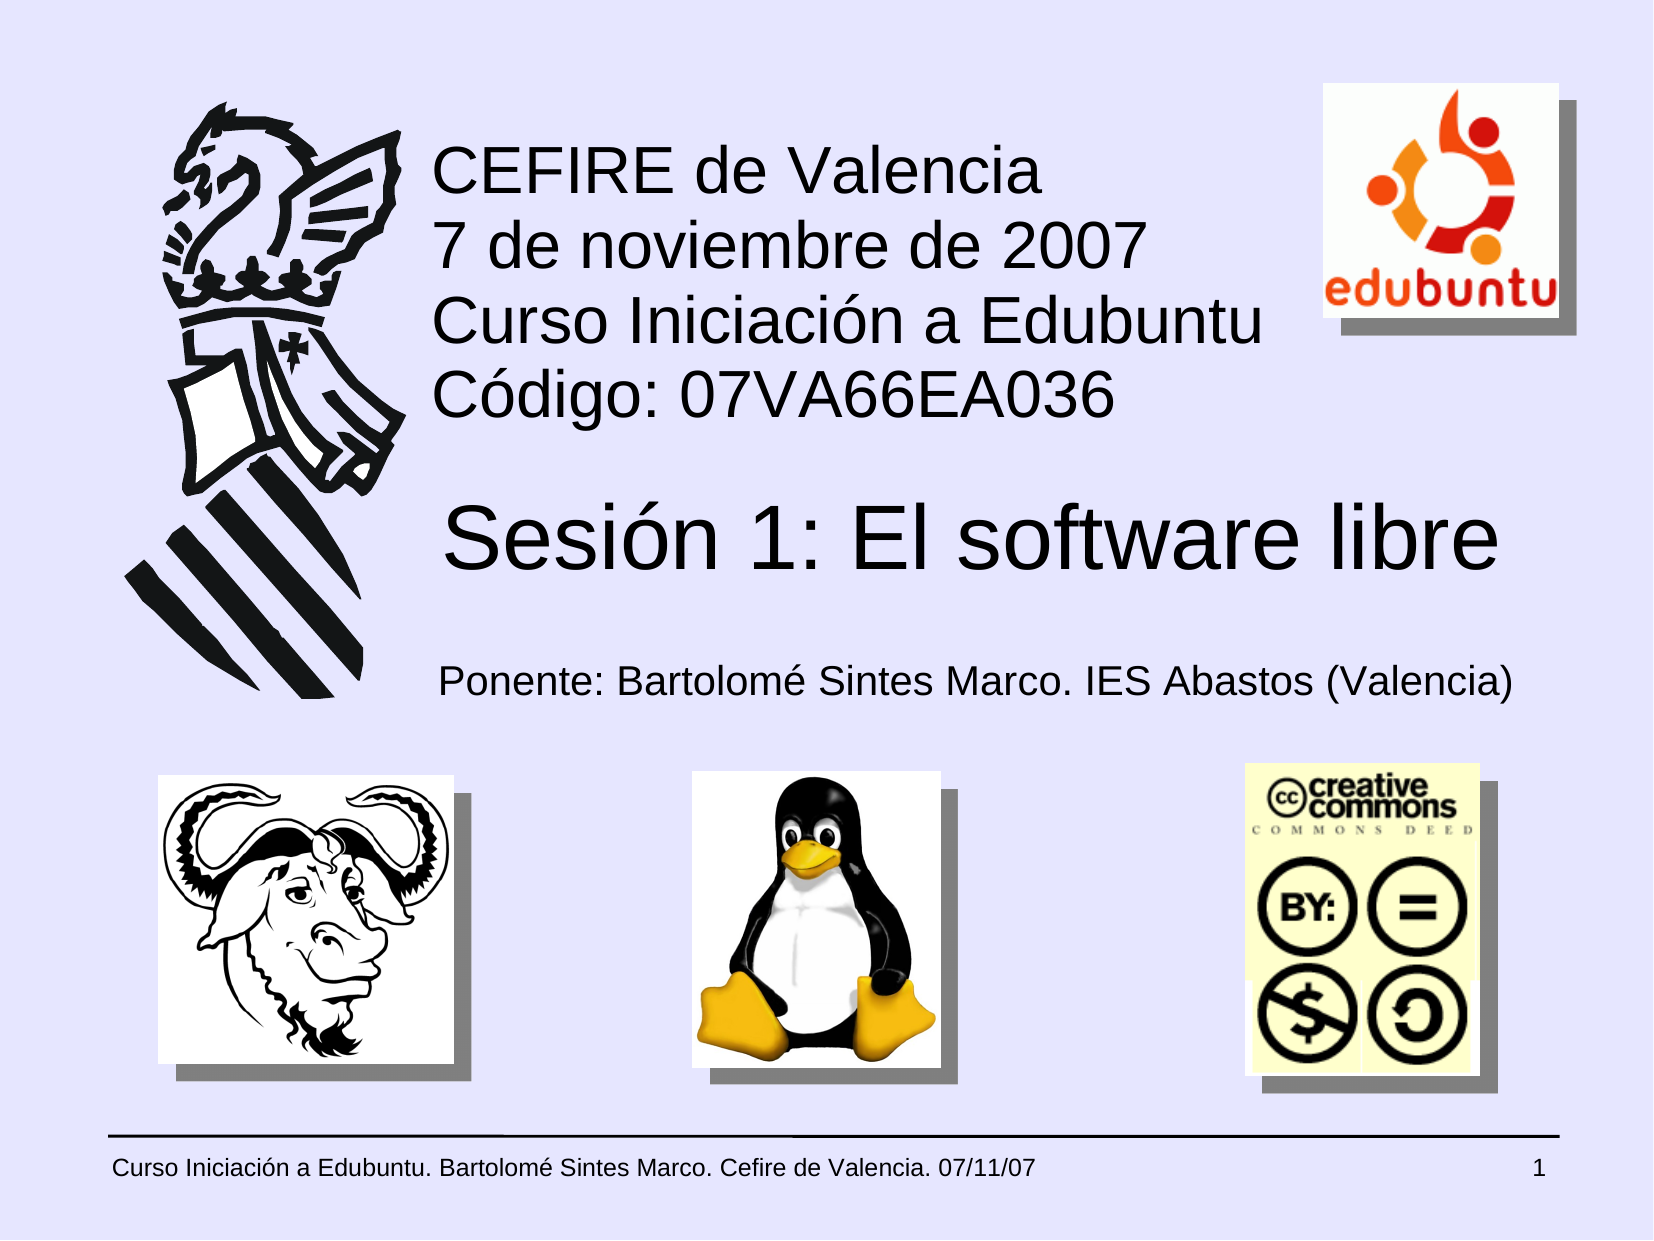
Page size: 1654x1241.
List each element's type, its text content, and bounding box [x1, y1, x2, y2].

text_box CEFIRE de Valencia 7 de noviembre de 2007 Curso Iniciación a Edubuntu Código: 07VA66EA036 [431, 133, 1480, 433]
text_box Sesión 1: El software libre [441, 486, 1534, 599]
picture [158, 775, 454, 1064]
picture [1323, 83, 1559, 318]
picture [1245, 763, 1480, 1076]
chart [117, 94, 413, 708]
text_box Ponente: Bartolomé Sintes Marco. IES Abastos (Valencia) [437, 657, 1548, 705]
picture [692, 771, 941, 1068]
